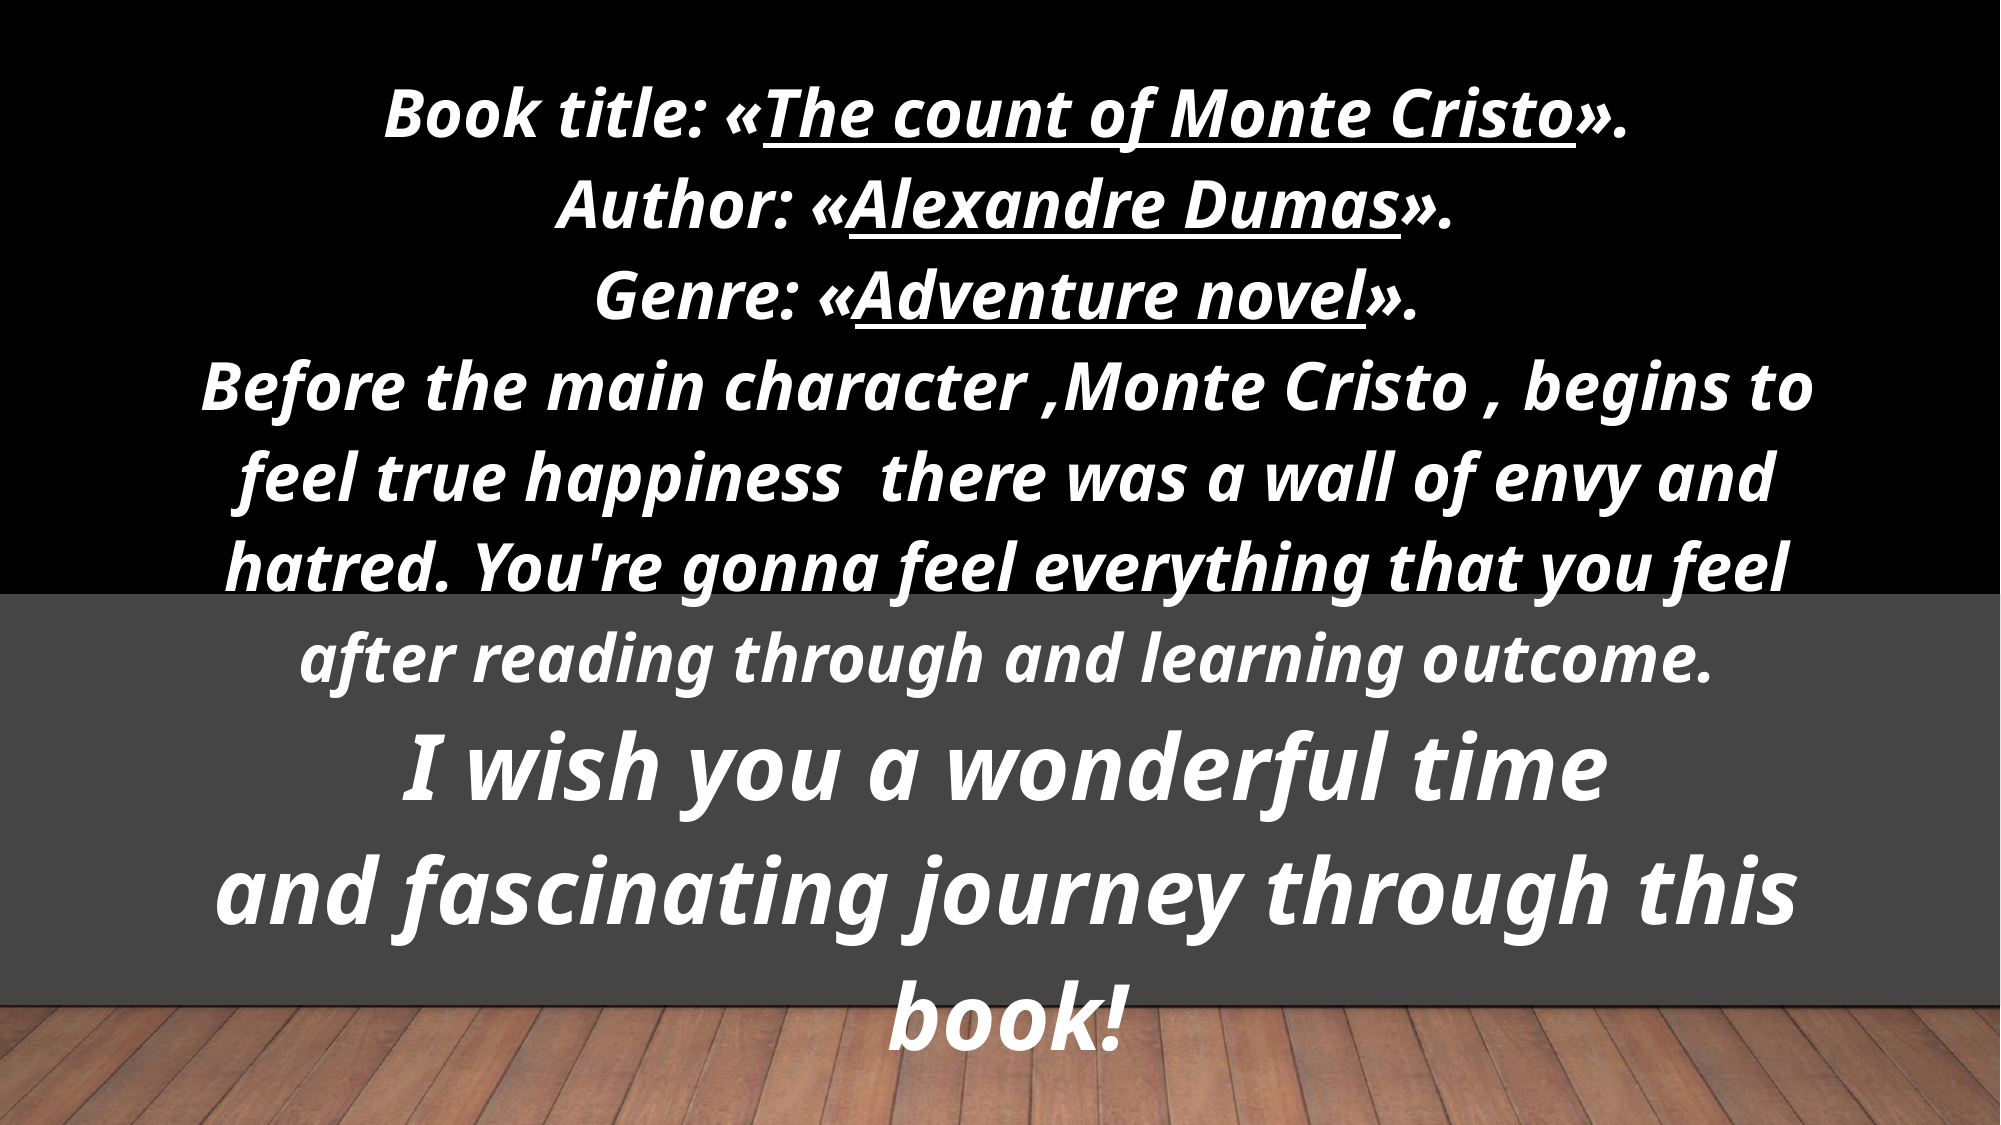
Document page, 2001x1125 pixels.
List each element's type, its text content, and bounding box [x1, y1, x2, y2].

text_box Book title: «The count of Monte Cristo». Author: «Alexandre Dumas». Genre: «Adventure novel». Before the main character ,Monte Cristo , begins to feel true happiness there was a wall of envy and hatred. You're gonna feel everything that you feel after reading through and learning outcome. I wish you a wonderful time and fascinating journey through this book! [146, 59, 1870, 1085]
